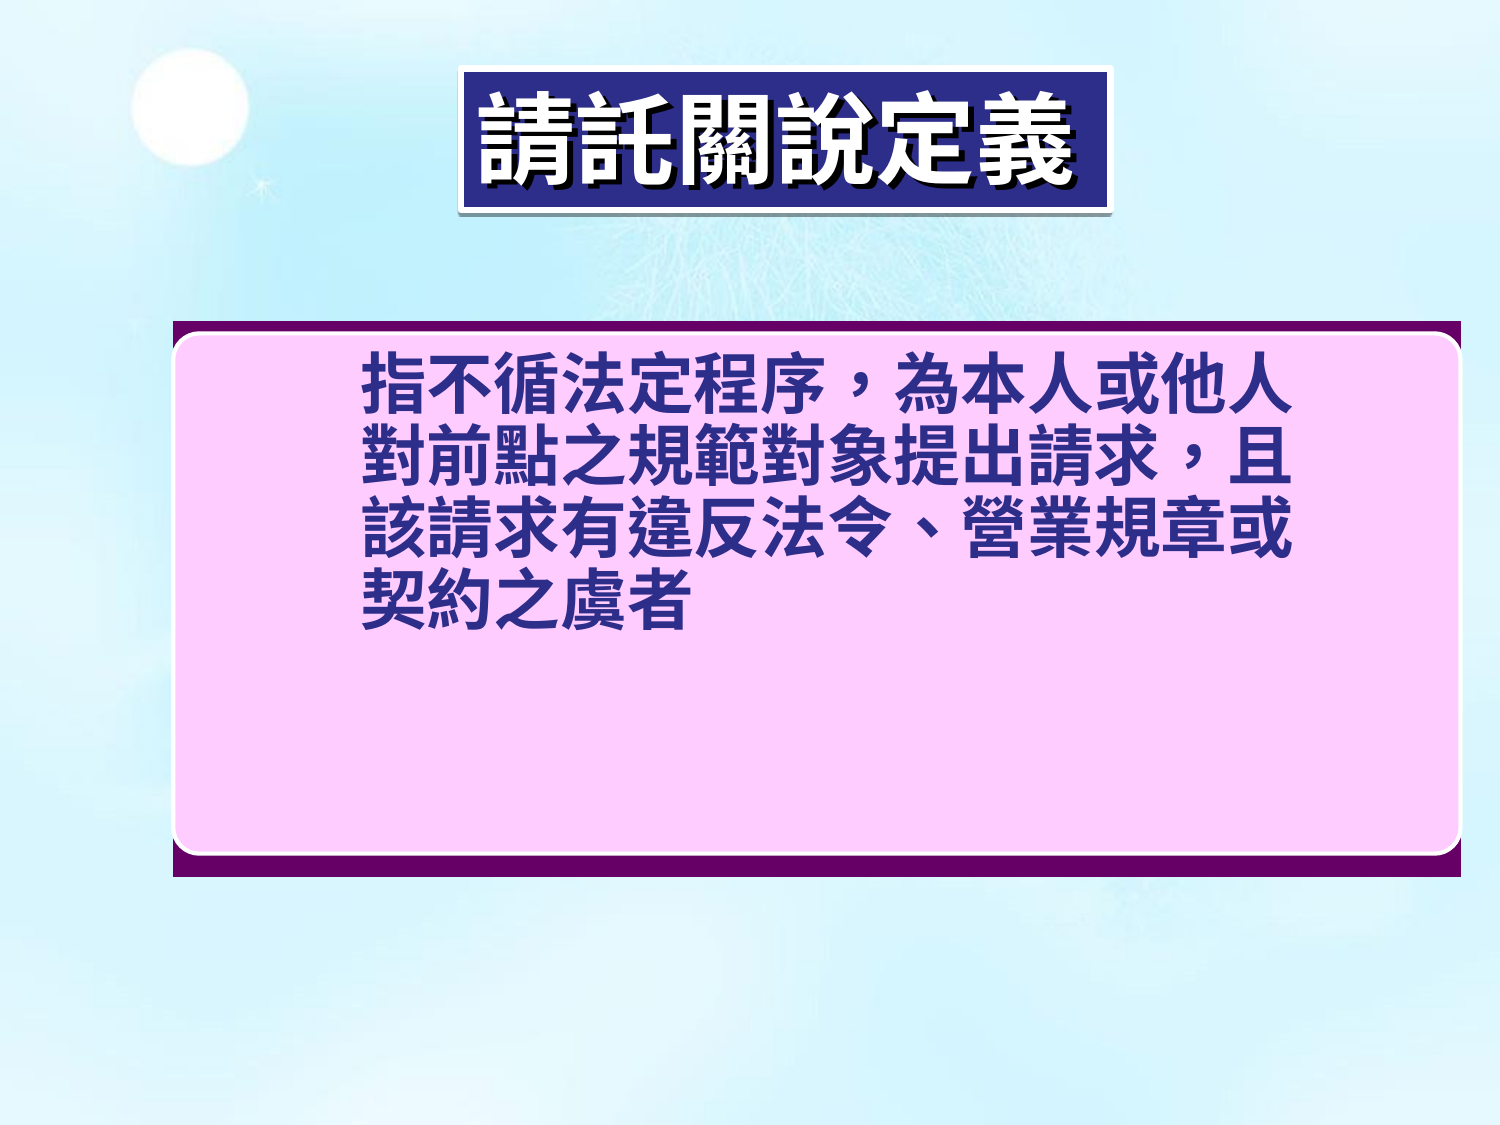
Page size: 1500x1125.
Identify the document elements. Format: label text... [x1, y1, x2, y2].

text_box 請託關說定義 [460, 68, 1111, 210]
text_box [173, 321, 1461, 877]
text_box 指不循法定程序，為本人或他人對前點之規範對象提出請求，且該請求有違反法令、營業規章或契約之虞者 [360, 333, 1320, 854]
picture [0, 0, 1500, 1125]
